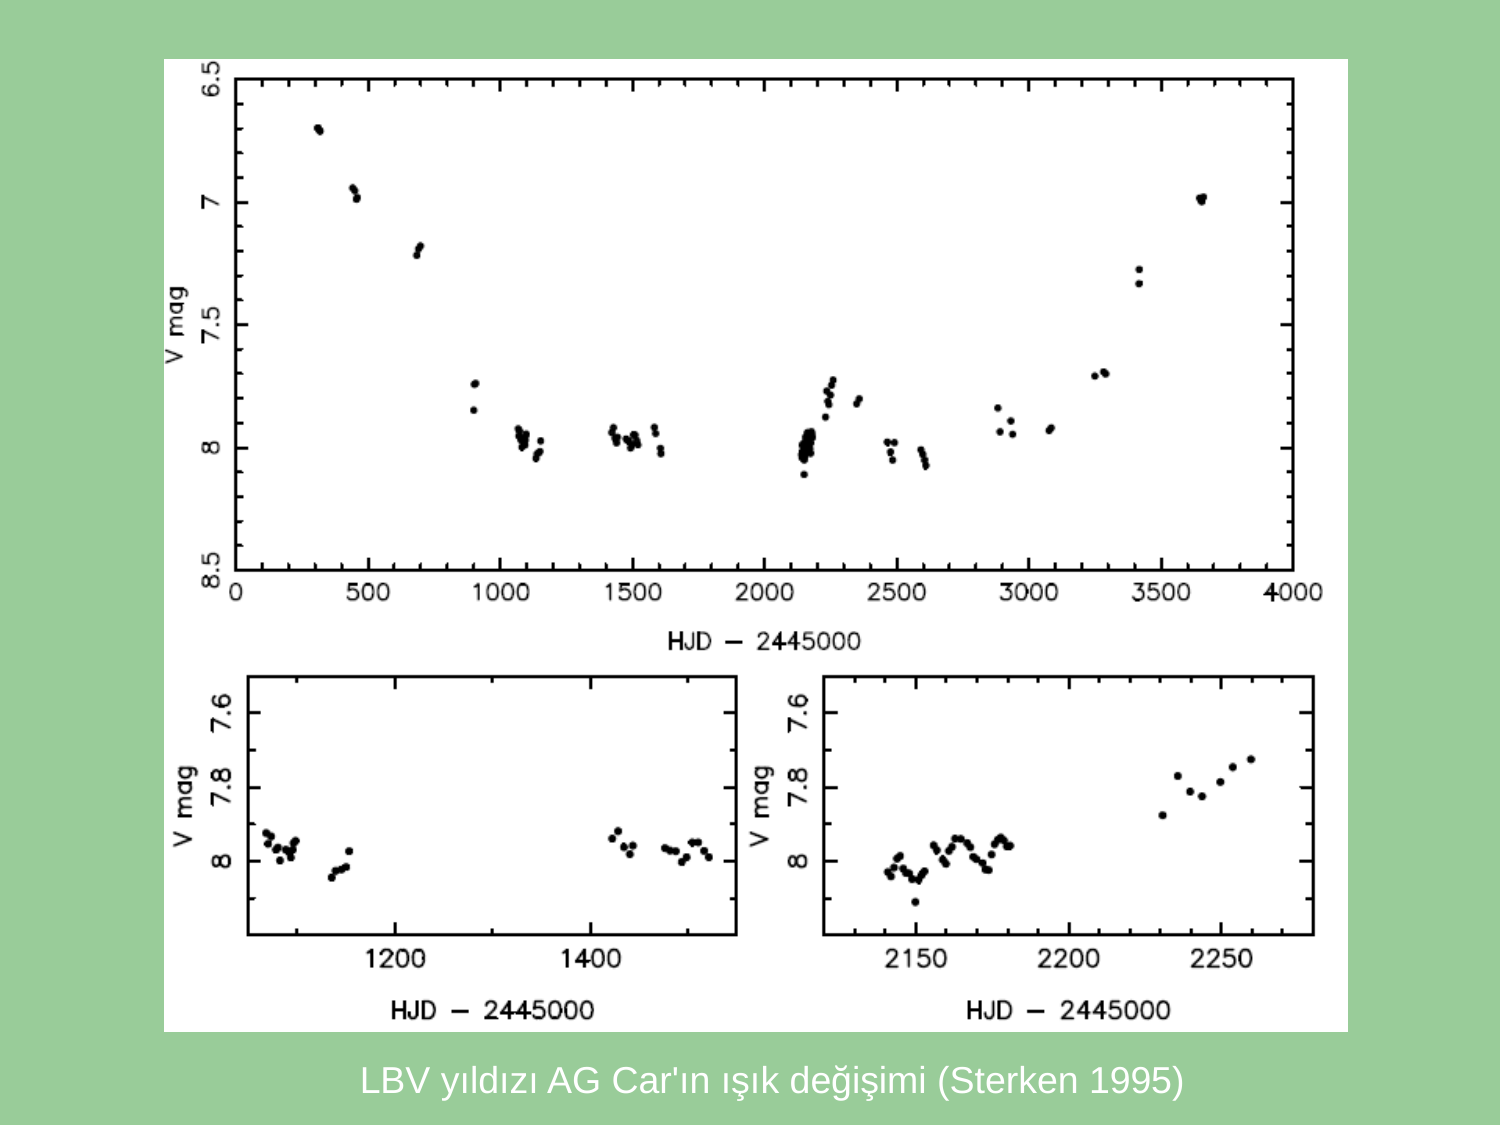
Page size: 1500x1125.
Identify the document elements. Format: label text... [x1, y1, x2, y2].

text_box LBV yıldızı AG Car'ın ışık değişimi (Sterken 1995) [180, 1052, 1366, 1110]
picture [164, 59, 1348, 1032]
